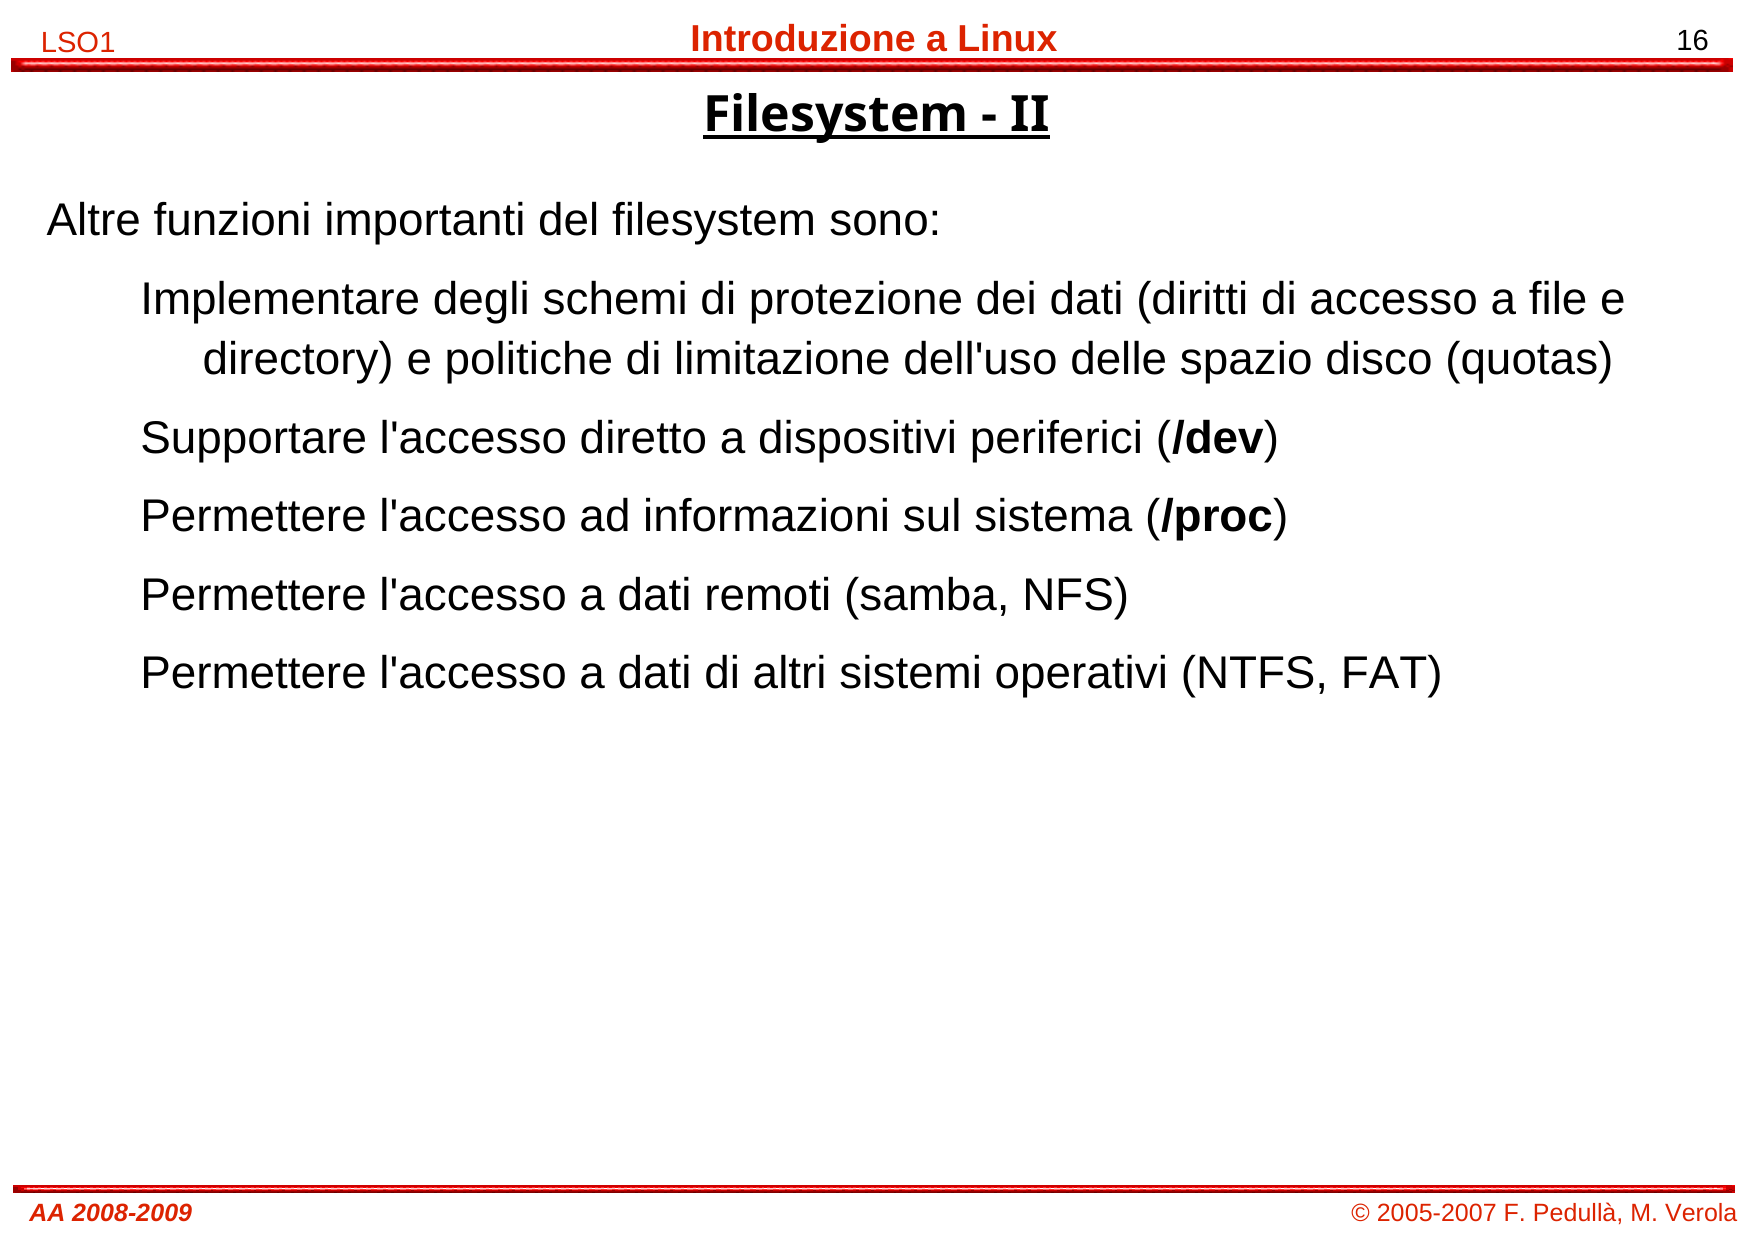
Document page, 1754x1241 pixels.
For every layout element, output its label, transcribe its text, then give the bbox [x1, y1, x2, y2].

list Altre funzioni importanti del filesystem sono: Implementare degli schemi di protezione dei dati (diritti di accesso a file e directory) e politiche di limitazione dell'uso delle spazio disco (quotas) Supportare l'accesso diretto a dispositivi periferici (/dev) Permettere l'accesso ad informazioni sul sistema (/proc) Permettere l'accesso a dati remoti (samba, NFS) Permettere l'accesso a dati di altri sistemi operativi (NTFS, FAT) [46, 190, 1684, 1067]
picture [13, 1185, 1735, 1193]
title Filesystem - II [40, 66, 1714, 162]
picture [11, 58, 1733, 72]
